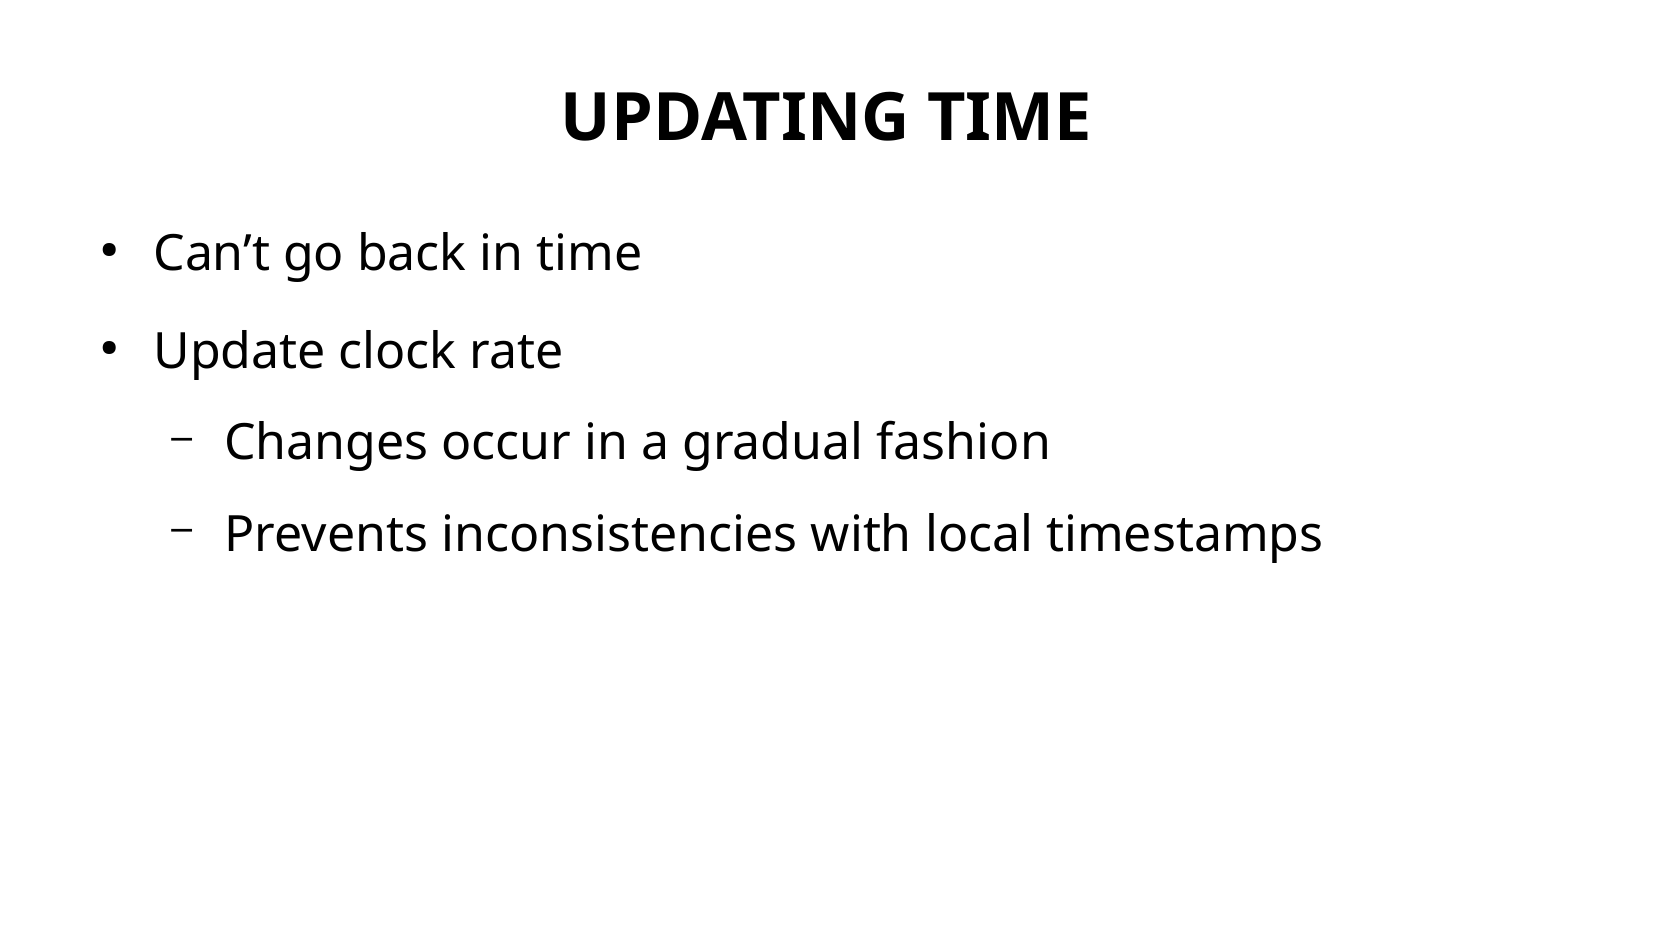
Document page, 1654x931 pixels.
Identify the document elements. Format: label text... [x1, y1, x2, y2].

title UPDATING TIME [82, 36, 1571, 193]
list Can’t go back in time Update clock rate Changes occur in a gradual fashion Prevents inconsistencies with local timestamps [82, 217, 1571, 757]
